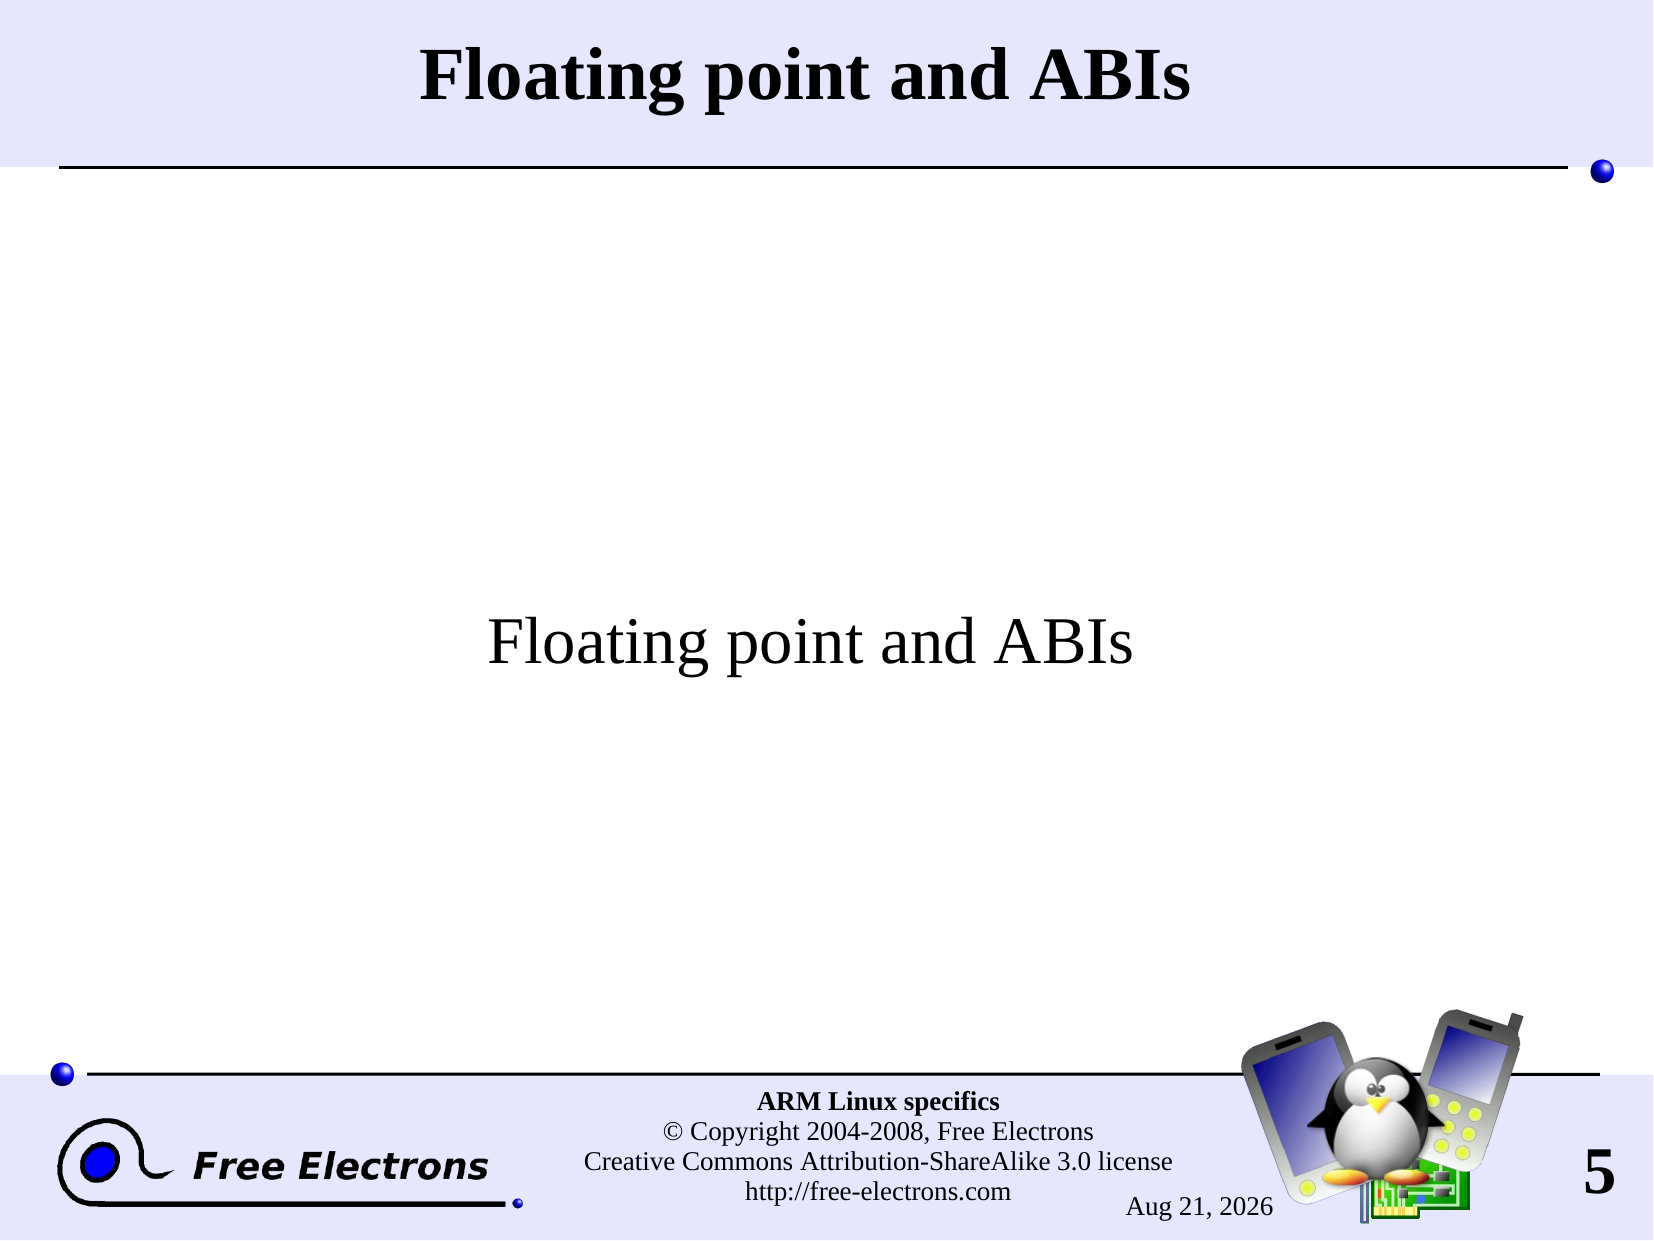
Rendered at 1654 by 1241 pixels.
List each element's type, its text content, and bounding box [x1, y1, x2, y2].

picture [50, 1107, 527, 1216]
title Floating point and ABIs [60, 25, 1551, 124]
picture [1231, 1007, 1538, 1241]
subtitle Floating point and ABIs [105, 216, 1518, 1066]
